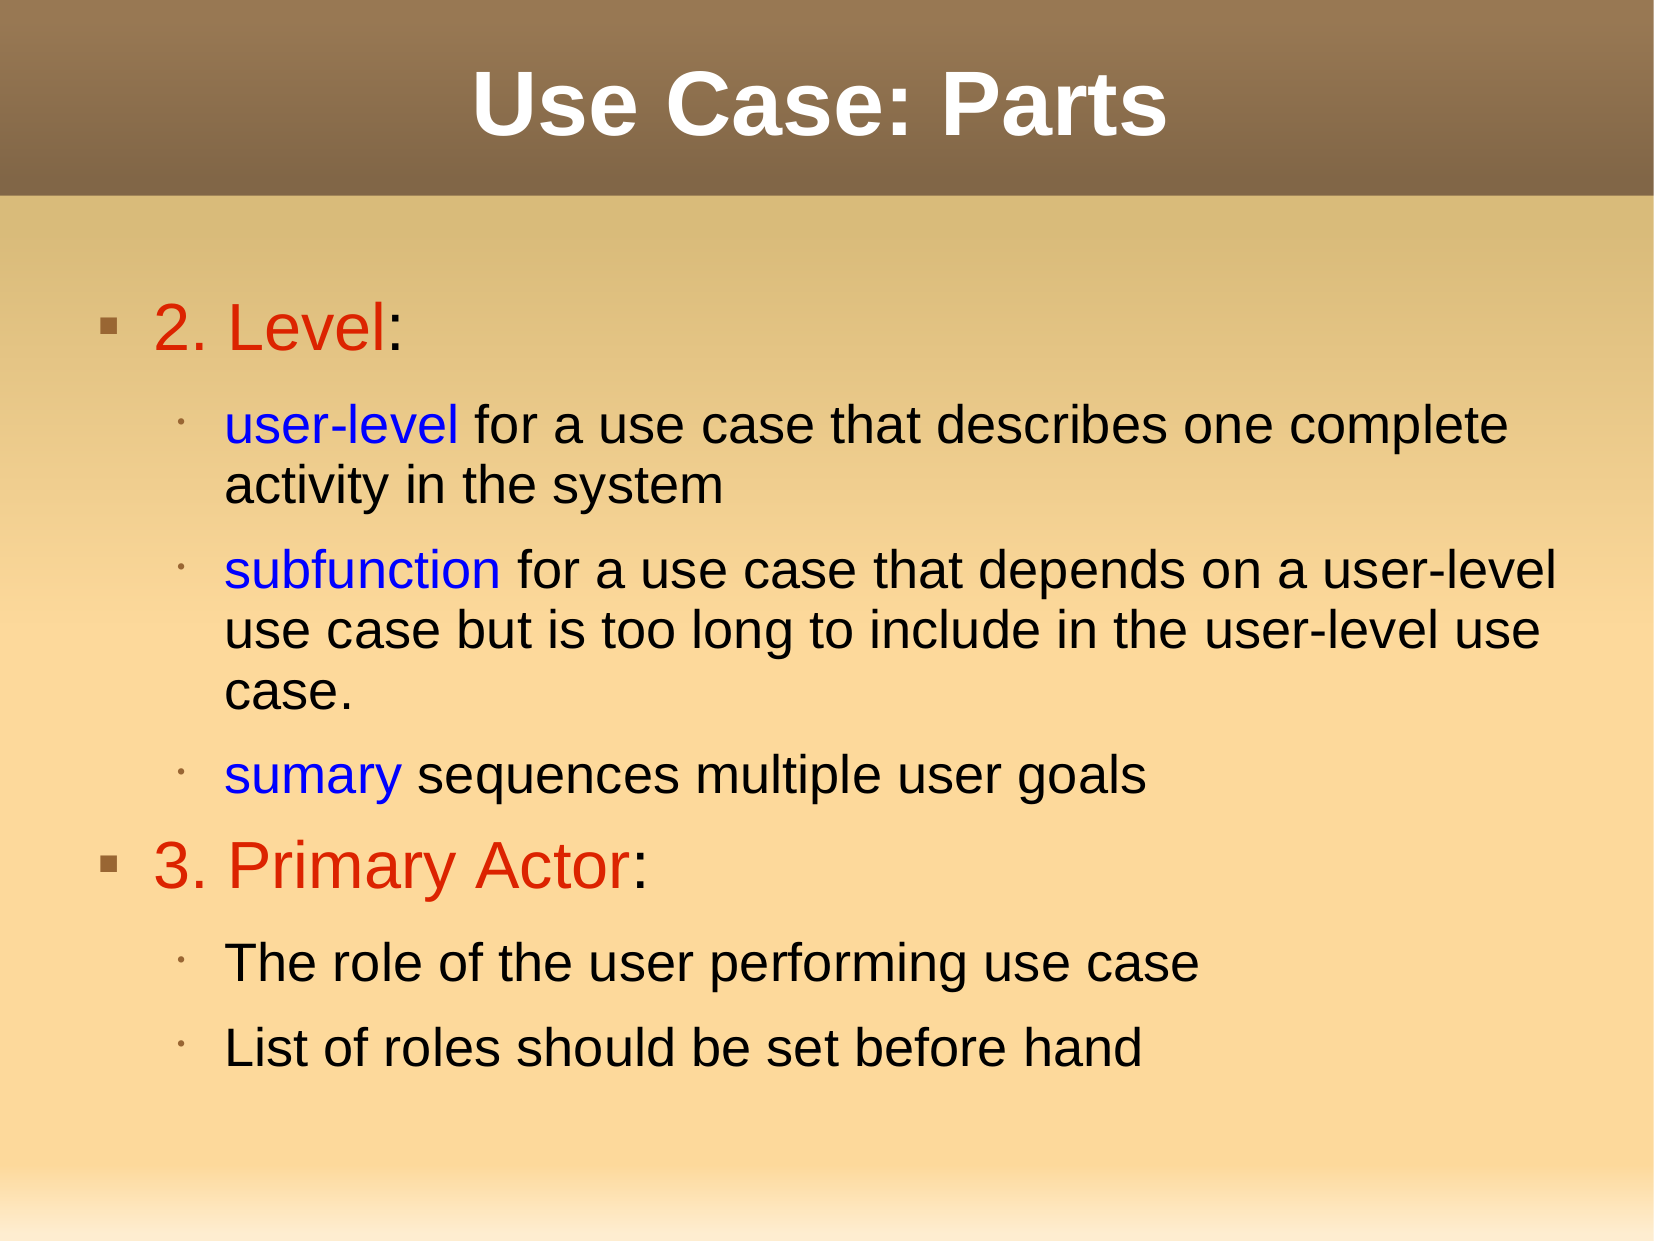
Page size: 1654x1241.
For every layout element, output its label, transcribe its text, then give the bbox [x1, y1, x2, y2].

title Use Case: Parts [76, 7, 1565, 200]
list 2. Level: user-level for a use case that describes one complete activity in the system subfunction for a use case that depends on a user-level use case but is too long to include in the user-level use case. sumary sequences multiple user goals 3. Primary Actor: The role of the user performing use case List of roles should be set before hand [82, 290, 1571, 1094]
picture [0, 0, 1654, 1241]
